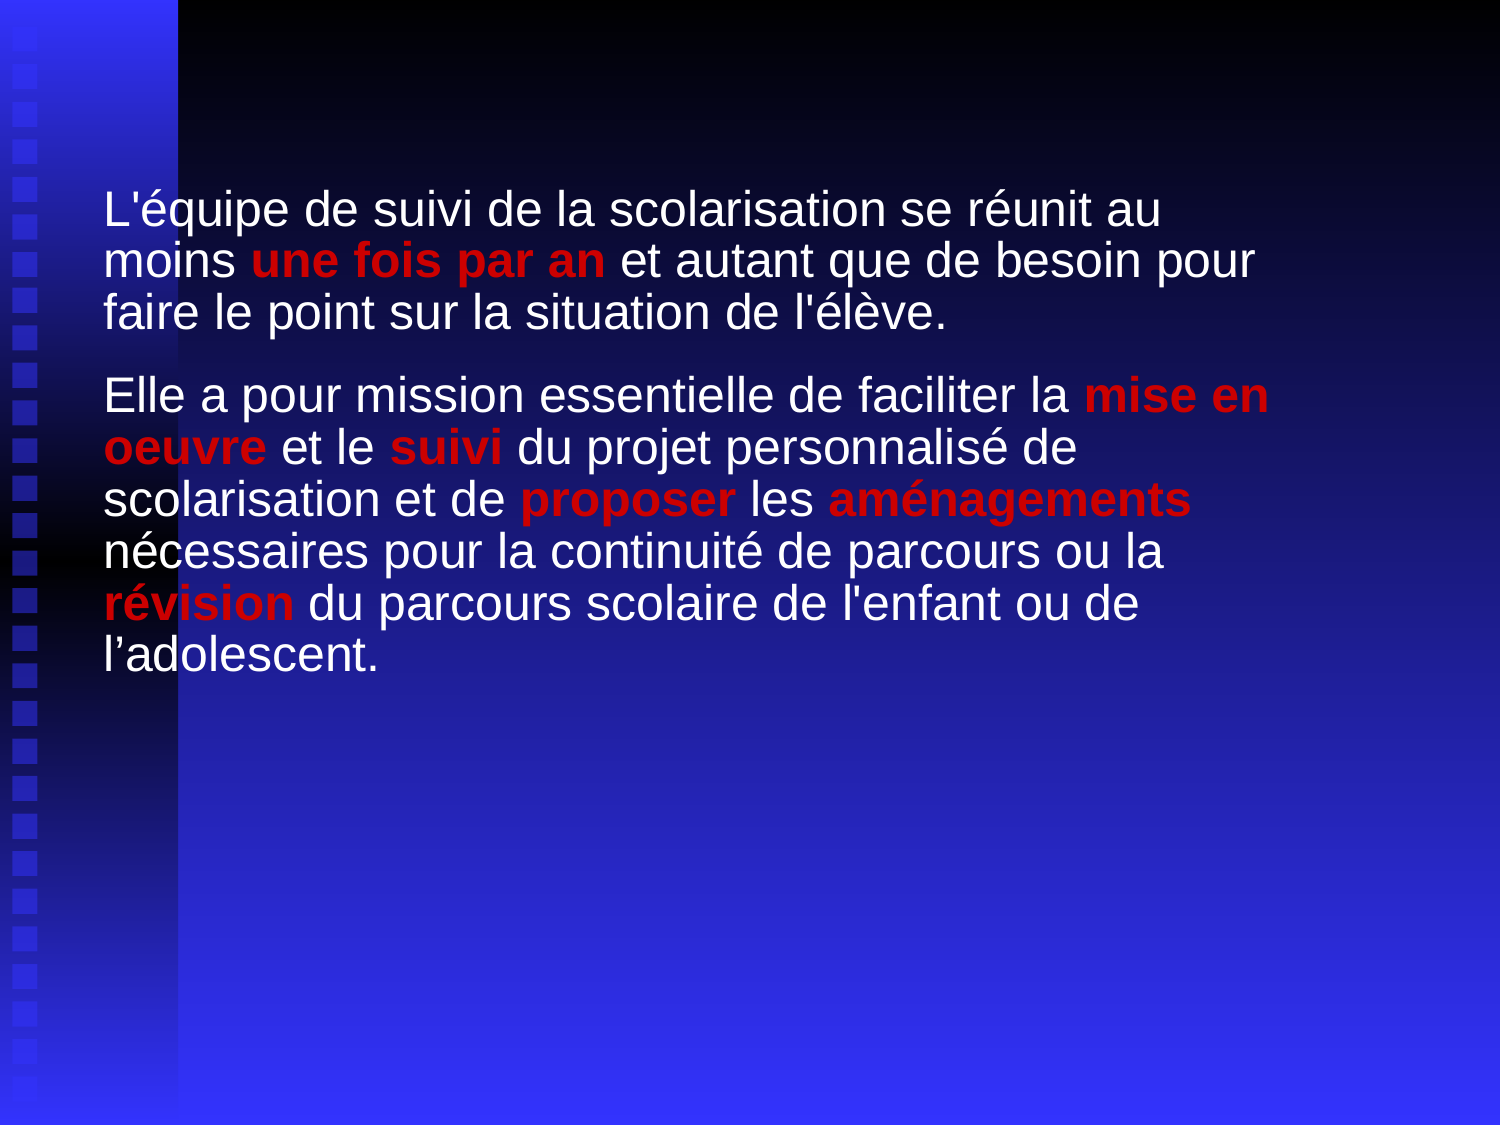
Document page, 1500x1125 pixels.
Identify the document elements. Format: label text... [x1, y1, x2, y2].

text_box L'équipe de suivi de la scolarisation se réunit au moins une fois par an et autant que de besoin pour faire le point sur la situation de l'élève. Elle a pour mission essentielle de faciliter la mise en oeuvre et le suivi du projet personnalisé de scolarisation et de proposer les aménagements nécessaires pour la continuité de parcours ou la révision du parcours scolaire de l'enfant ou de l’adolescent. [88, 177, 1302, 690]
